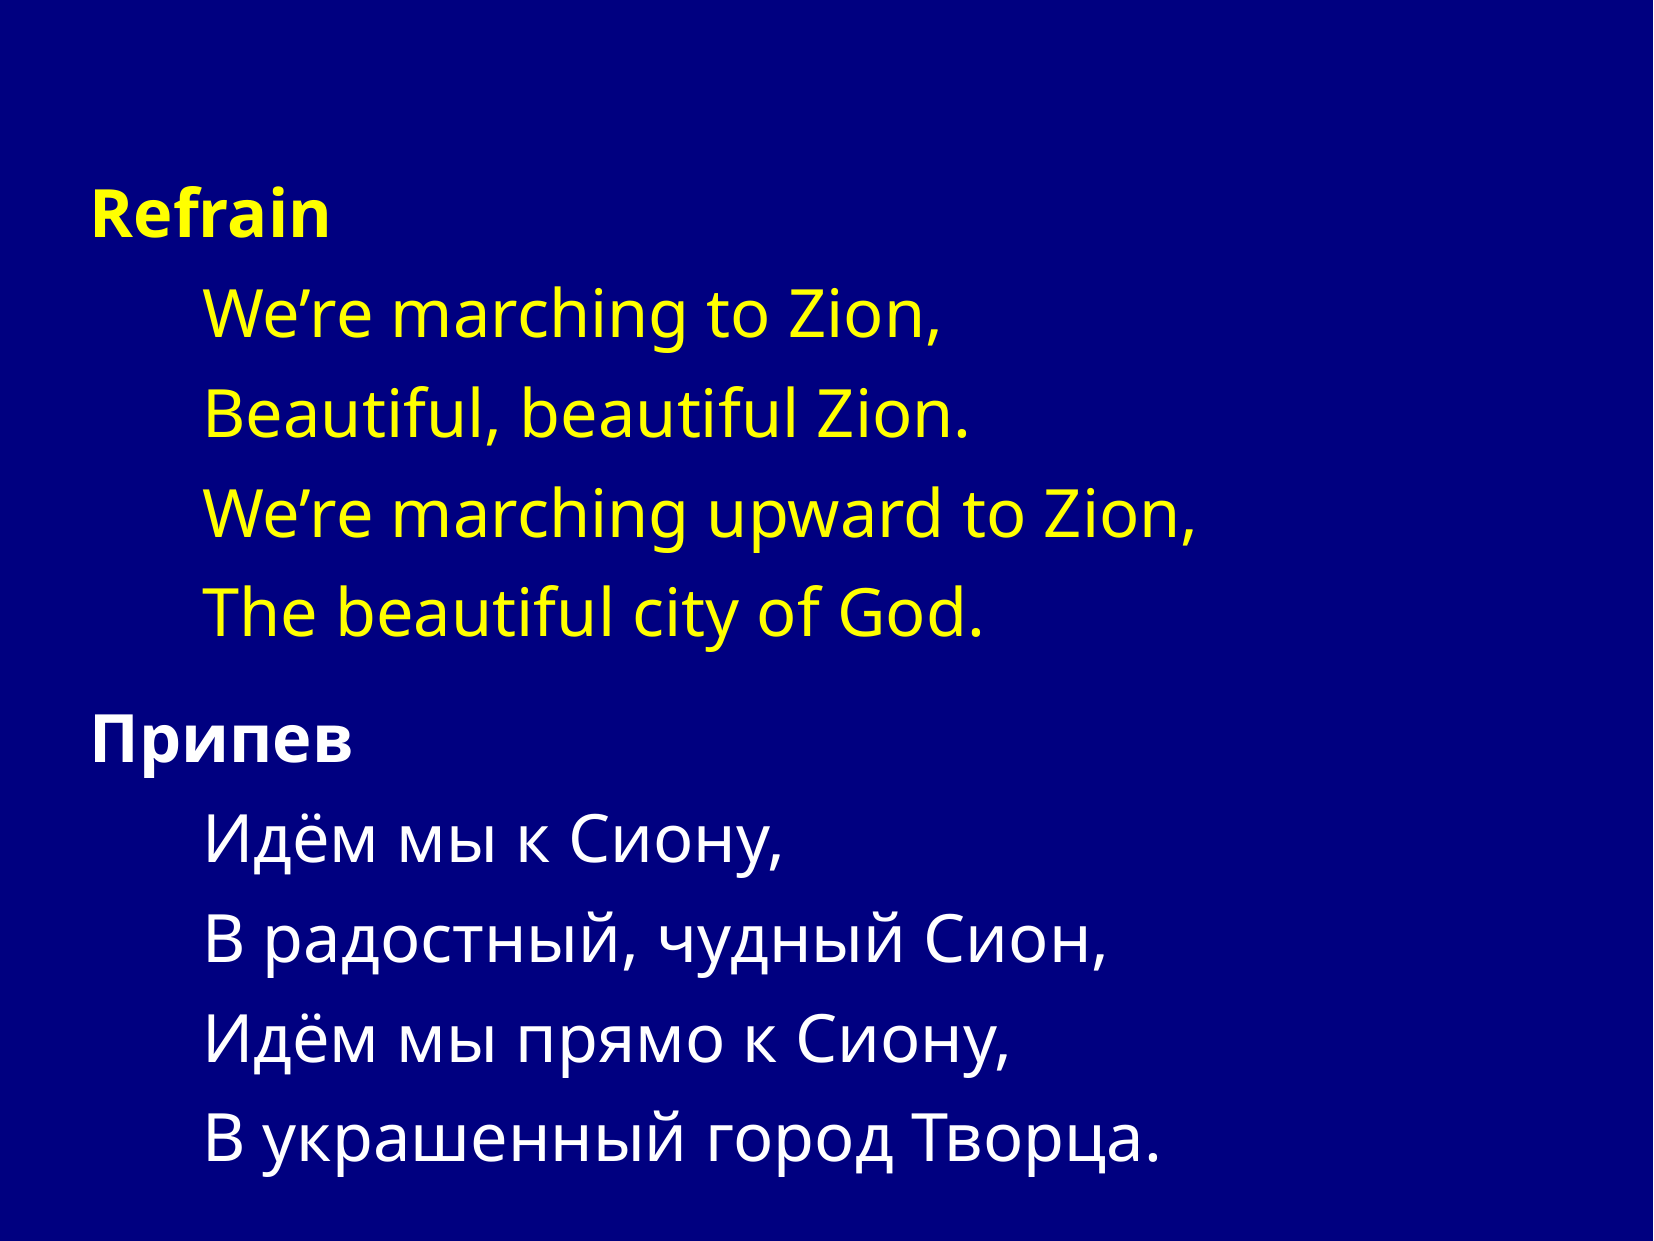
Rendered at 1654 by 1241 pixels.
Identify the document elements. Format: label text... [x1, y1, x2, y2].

text_box Refrain We’re marching to Zion, Beautiful, beautiful Zion. We’re marching upward to Zion, The beautiful city of God. [75, 150, 1576, 638]
text_box Припев Идём мы к Сиону, В радостный, чудный Сион, Идём мы прямо к Сиону, В украшенный город Творца. [75, 675, 1576, 1163]
